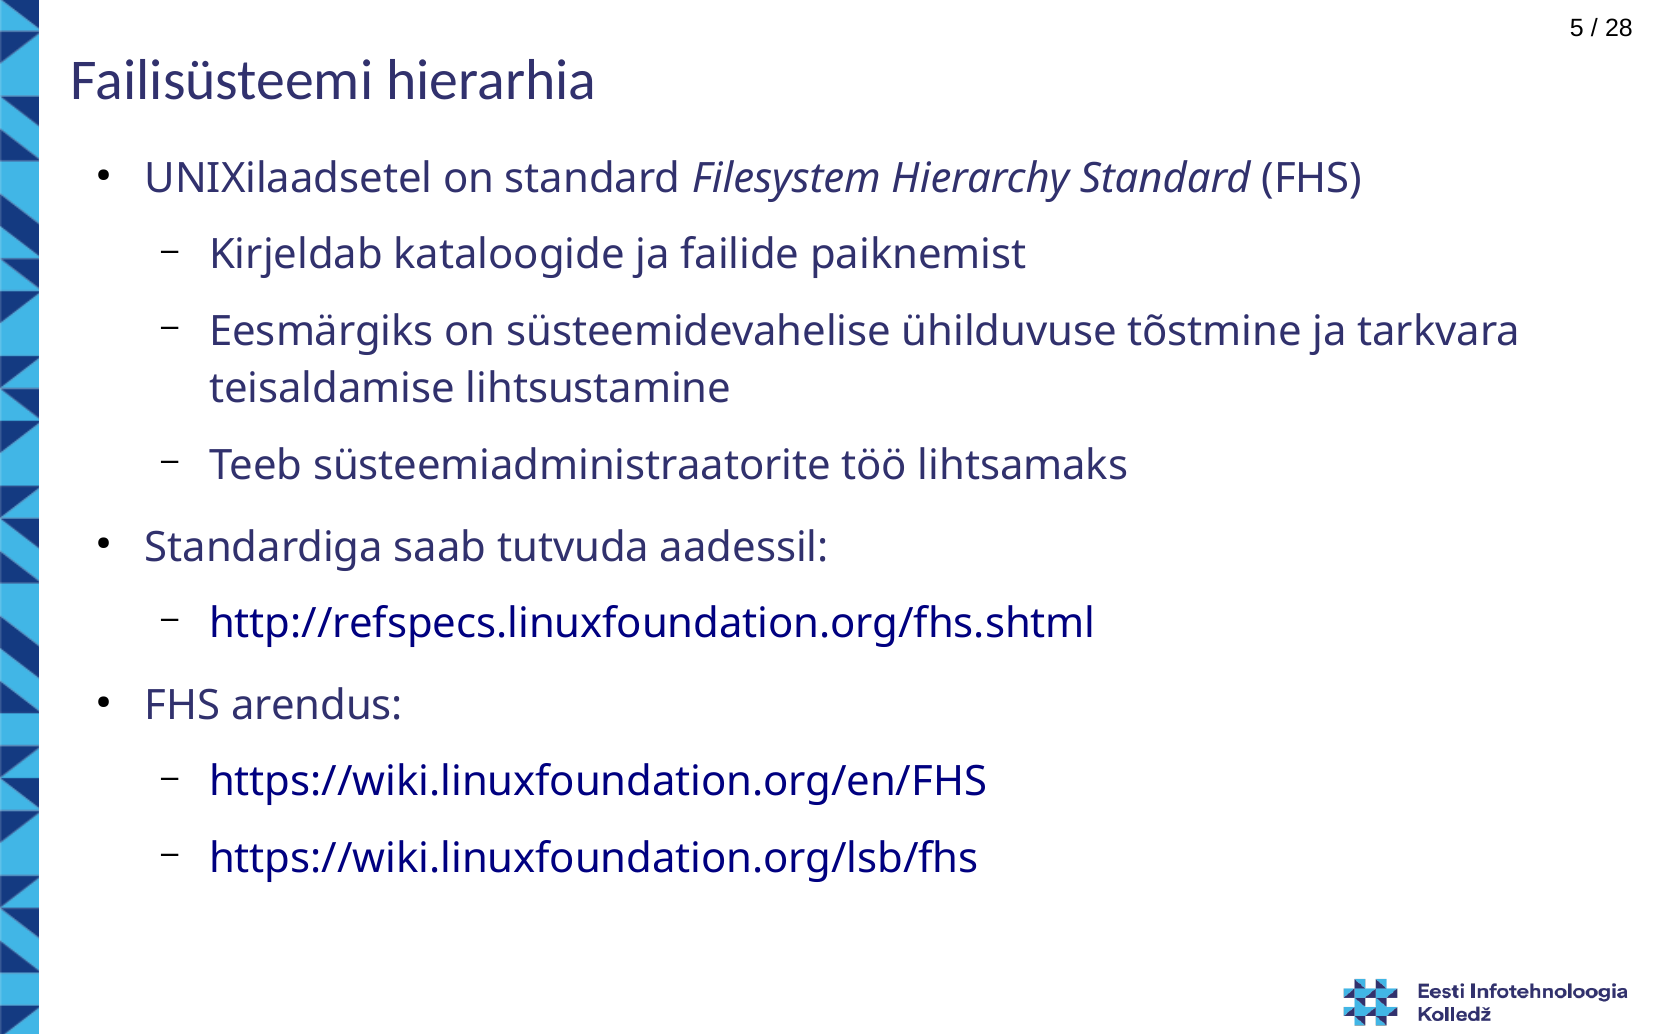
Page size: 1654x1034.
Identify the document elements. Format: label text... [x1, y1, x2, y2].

title Failisüsteemi hierarhia [70, 41, 1630, 130]
list UNIXilaadsetel on standard Filesystem Hierarchy Standard (FHS) Kirjeldab kataloogide ja failide paiknemist Eesmärgiks on süsteemidevahelise ühilduvuse tõstmine ja tarkvara teisaldamise lihtsustamine Teeb süsteemiadministraatorite töö lihtsamaks Standardiga saab tutvuda aadessil: http://refspecs.linuxfoundation.org/fhs.shtml FHS arendus: https://wiki.linuxfoundation.org/en/FHS https://wiki.linuxfoundation.org/lsb/fhs [80, 147, 1536, 891]
